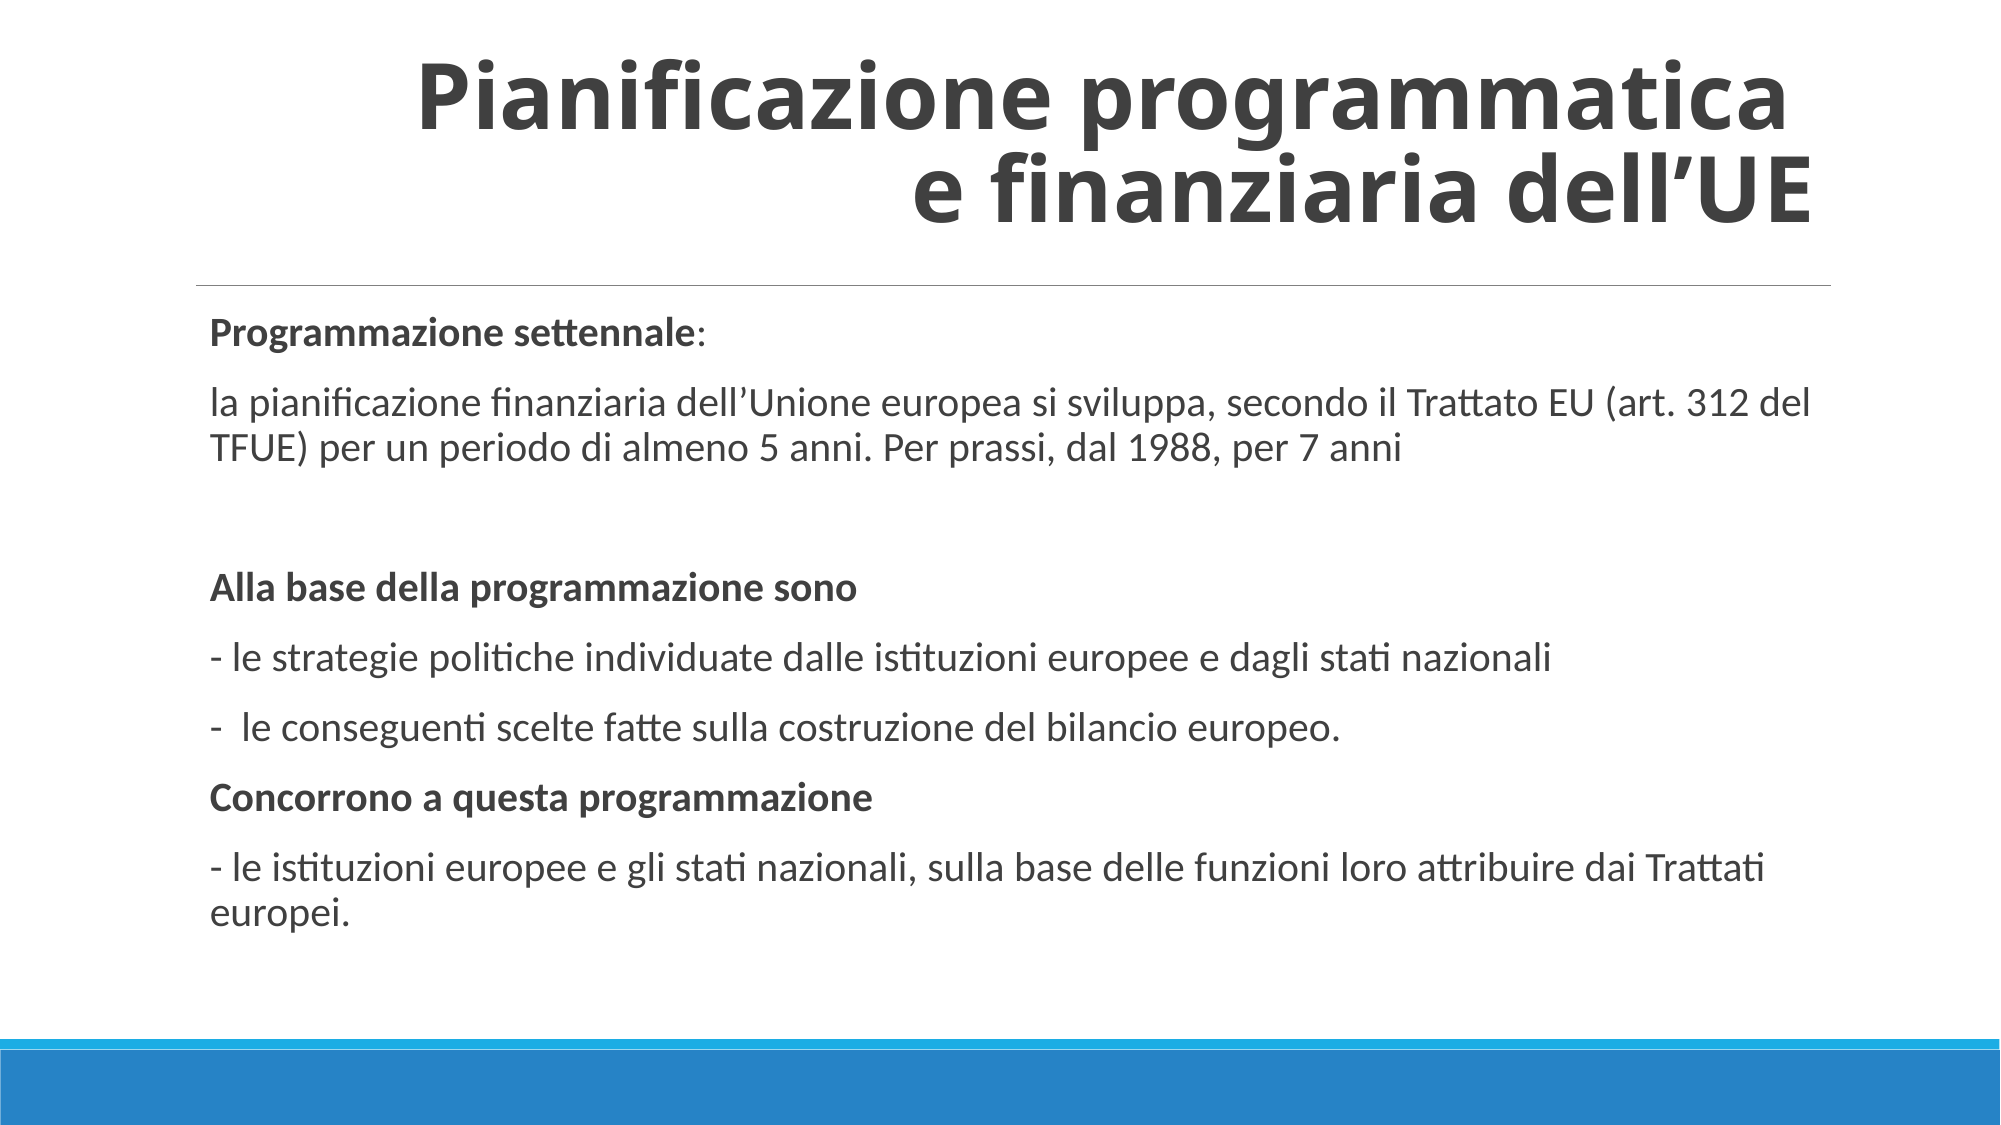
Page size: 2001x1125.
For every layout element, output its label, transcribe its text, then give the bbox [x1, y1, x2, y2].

title Pianificazione programmatica e finanziaria dell’UE [180, 47, 1830, 285]
list Programmazione settennale: la pianificazione finanziaria dell’Unione europea si sviluppa, secondo il Trattato EU (art. 312 del TFUE) per un periodo di almeno 5 anni. Per prassi, dal 1988, per 7 anni Alla base della programmazione sono - le strategie politiche individuate dalle istituzioni europee e dagli stati nazionali - le conseguenti scelte fatte sulla costruzione del bilancio europeo. Concorrono a questa programmazione - le istituzioni europee e gli stati nazionali, sulla base delle funzioni loro attribuire dai Trattati europei. [180, 302, 1830, 963]
